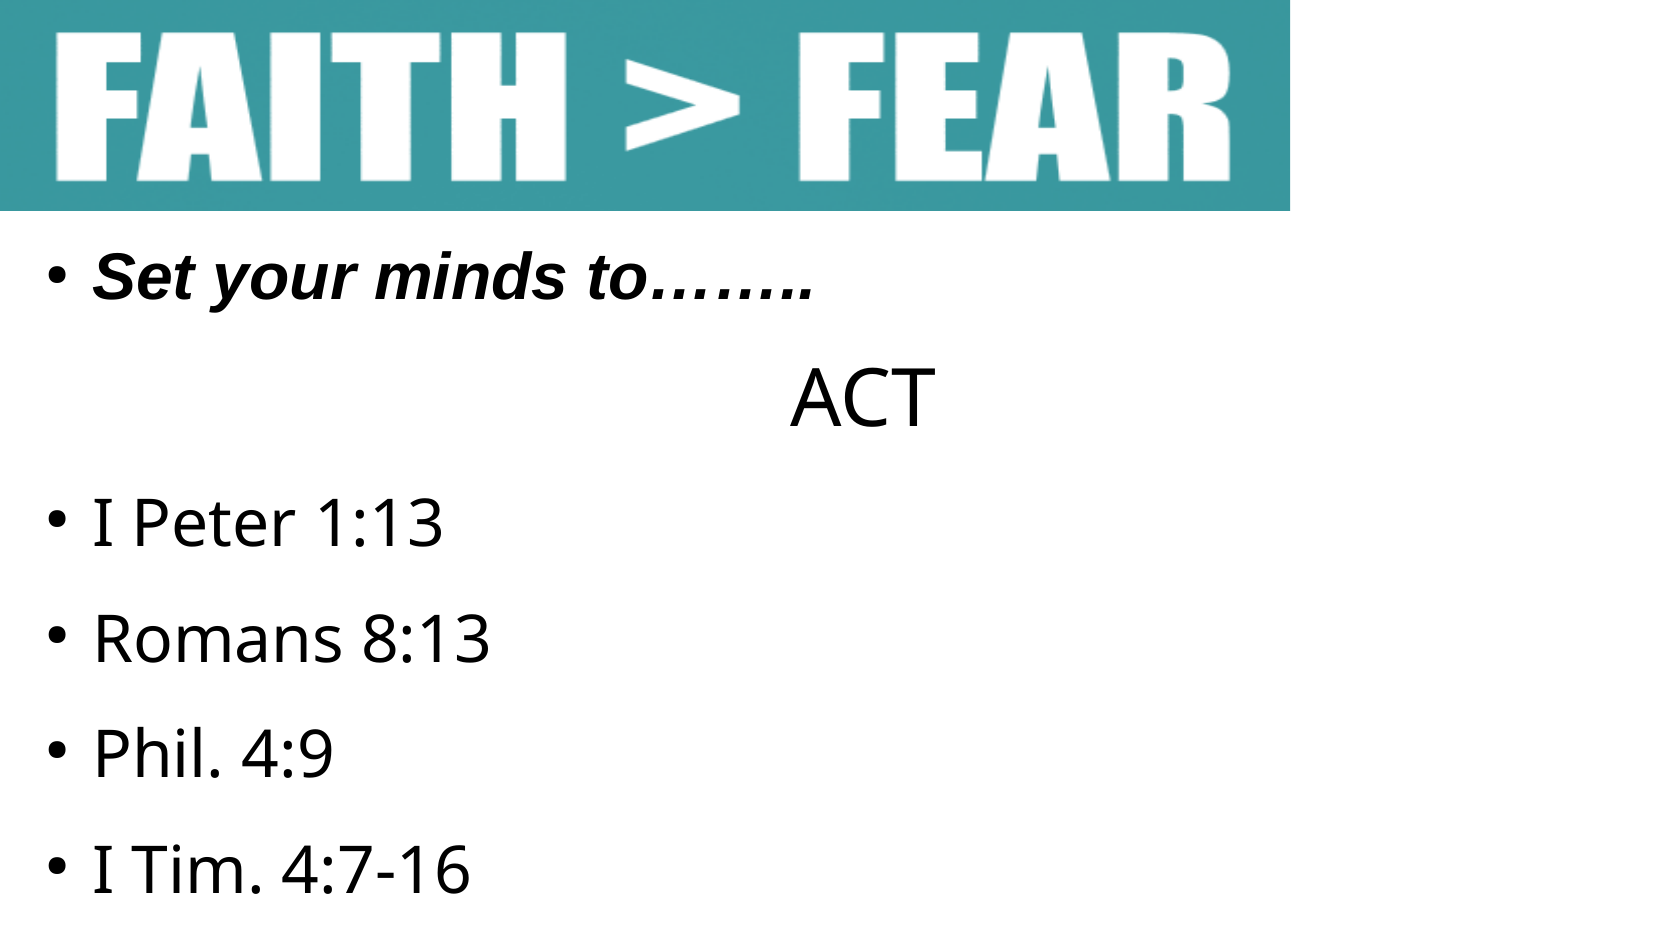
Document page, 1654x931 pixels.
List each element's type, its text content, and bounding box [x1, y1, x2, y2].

picture [0, 0, 1291, 211]
list Set your minds to…….. ACT I Peter 1:13 Romans 8:13 Phil. 4:9 I Tim. 4:7-16 [30, 240, 1636, 916]
